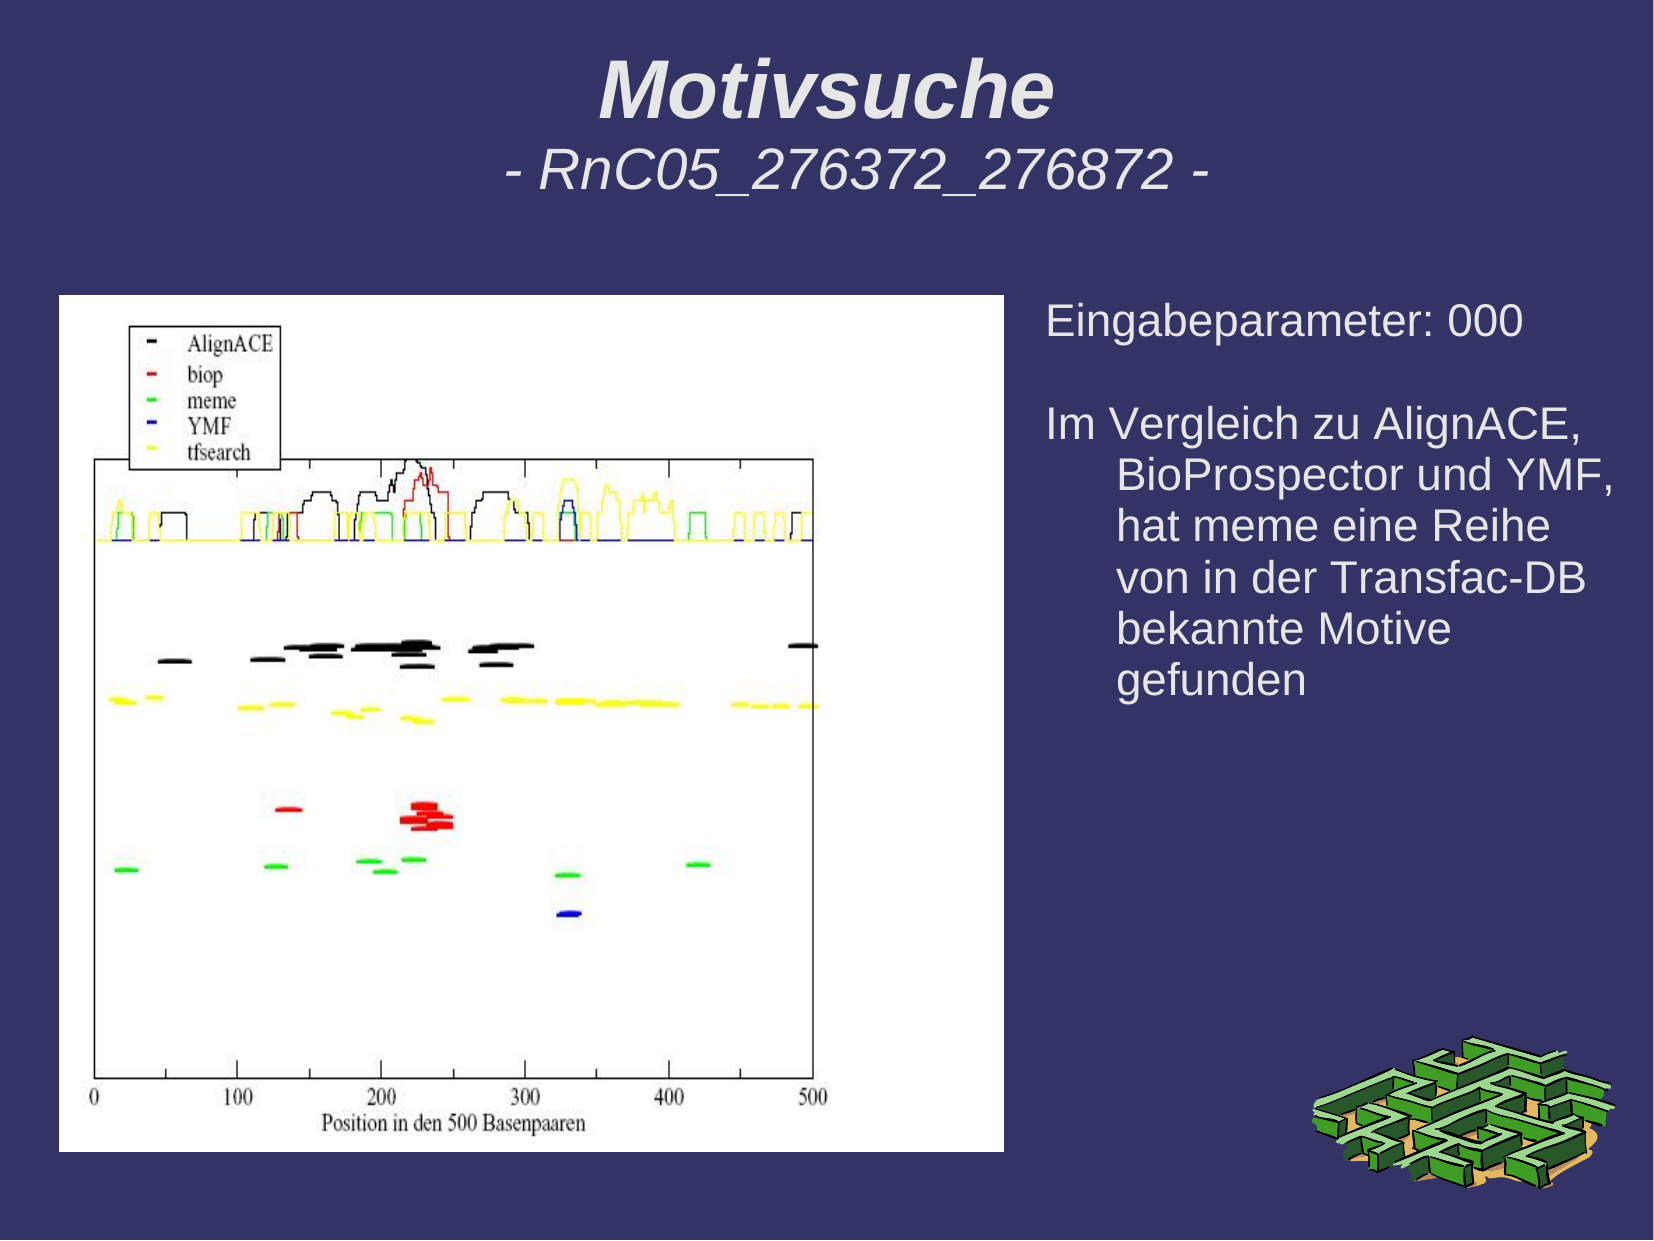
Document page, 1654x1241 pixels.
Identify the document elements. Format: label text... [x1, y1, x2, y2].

picture [59, 295, 1004, 1152]
list Eingabeparameter: 000 Im Vergleich zu AlignACE, BioProspector und YMF, hat meme eine Reihe von in der Transfac-DB bekannte Motive gefunden [1033, 295, 1625, 1147]
title Motivsuche - RnC05_276372_276872 - [121, 19, 1534, 227]
